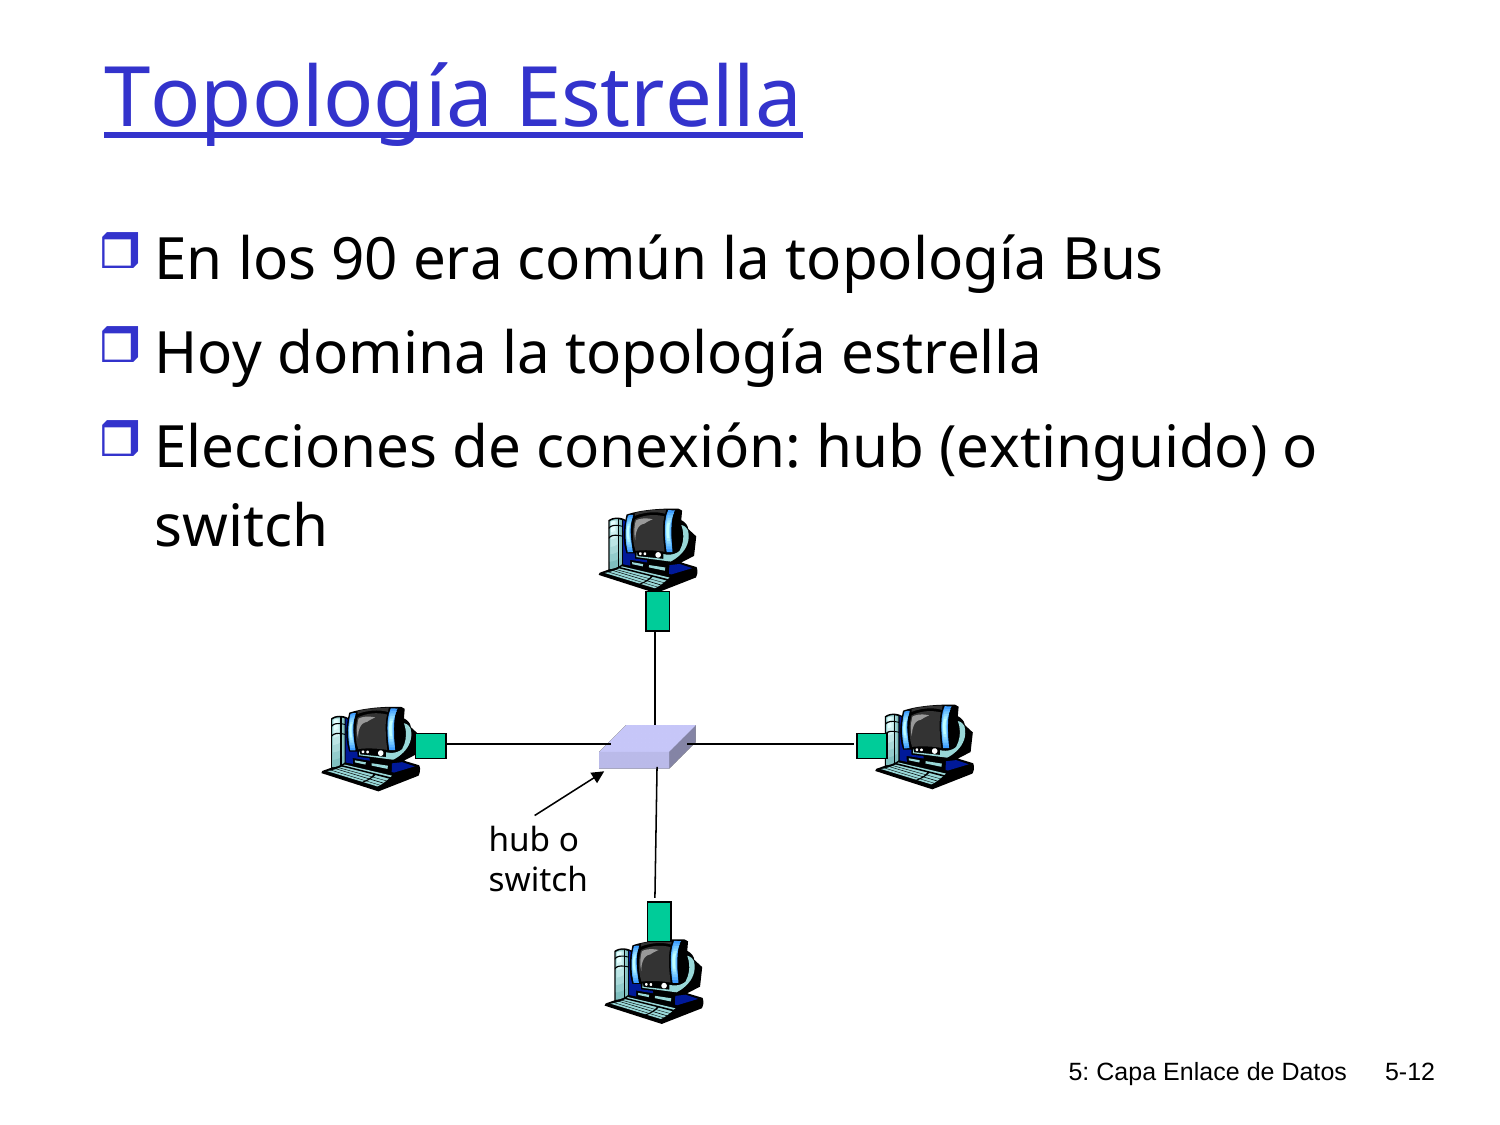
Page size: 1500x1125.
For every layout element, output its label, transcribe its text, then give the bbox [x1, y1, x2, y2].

title Topología Estrella [89, 0, 1365, 188]
text_box [645, 591, 655, 632]
text_box [647, 901, 672, 942]
list En los 90 era común la topología Bus Hoy domina la topología estrella Elecciones de conexión: hub (extinguido) o switch [83, 209, 1359, 558]
text_box [599, 725, 695, 768]
picture [604, 938, 705, 1024]
picture [321, 706, 422, 792]
text_box hub o switch [474, 810, 604, 906]
picture [598, 507, 699, 594]
picture [875, 703, 976, 790]
